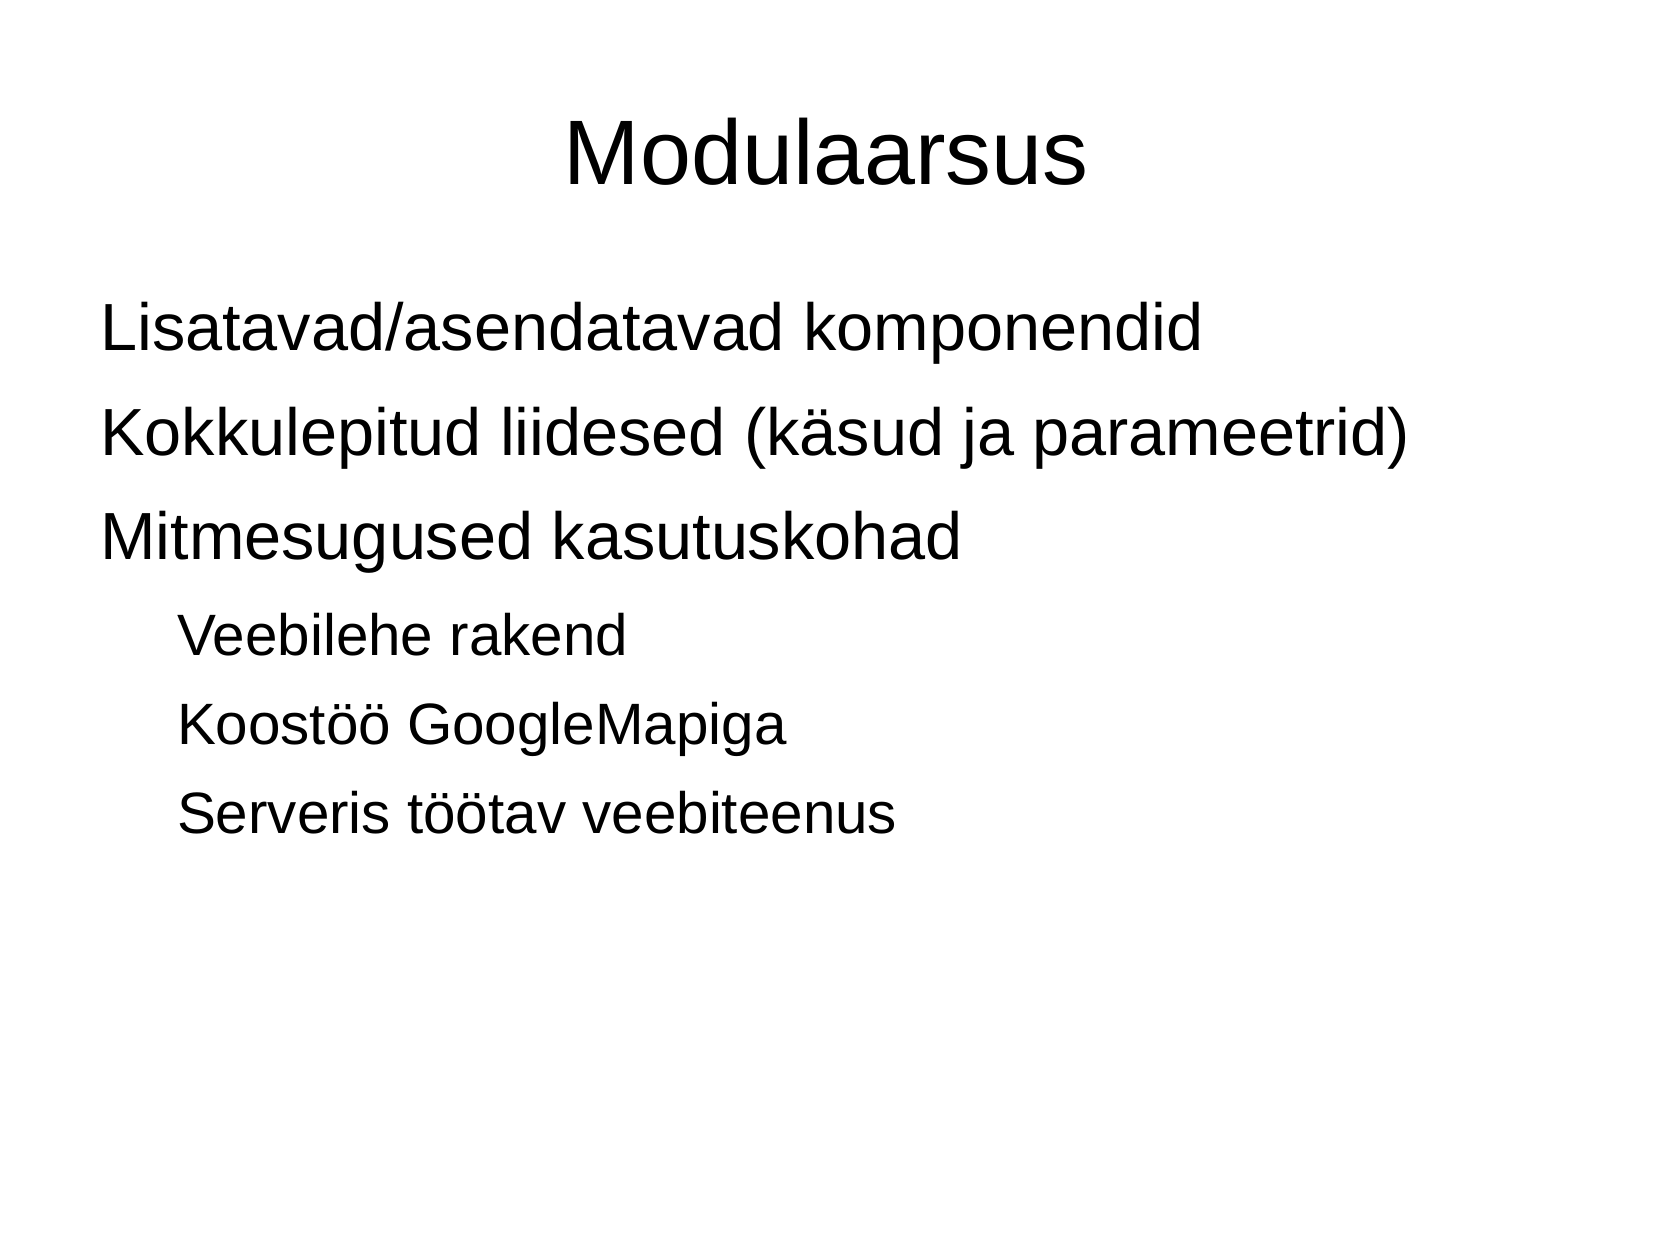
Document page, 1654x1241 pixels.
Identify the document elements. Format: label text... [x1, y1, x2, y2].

list Lisatavad/asendatavad komponendid Kokkulepitud liidesed (käsud ja parameetrid) Mitmesugused kasutuskohad Veebilehe rakend Koostöö GoogleMapiga Serveris töötav veebiteenus [82, 290, 1571, 1094]
title Modulaarsus [82, 49, 1571, 257]
